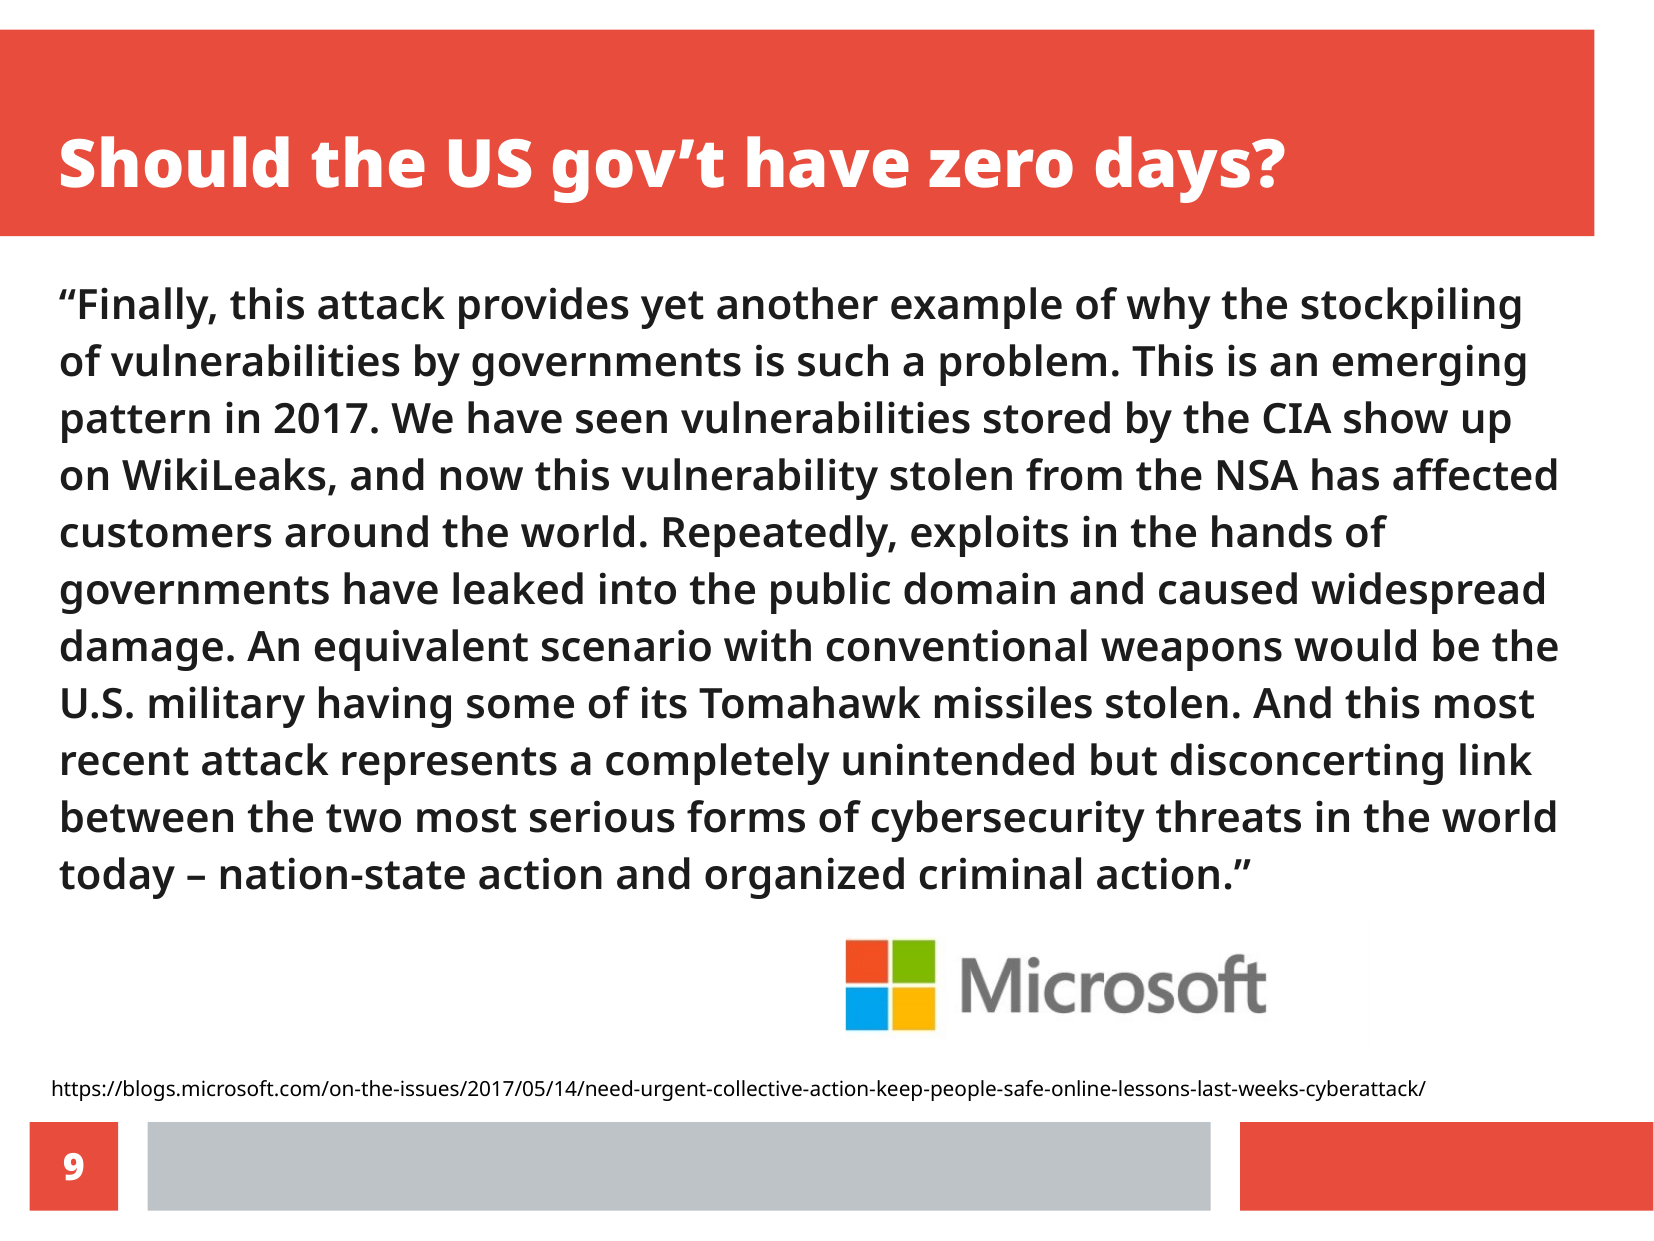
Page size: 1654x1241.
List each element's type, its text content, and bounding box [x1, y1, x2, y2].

text_box https://blogs.microsoft.com/on-the-issues/2017/05/14/need-urgent-collective-action-keep-people-safe-online-lessons-last-weeks-cyberattack/ [36, 1067, 1537, 1107]
list “Finally, this attack provides yet another example of why the stockpiling of vulnerabilities by governments is such a problem. This is an emerging pattern in 2017. We have seen vulnerabilities stored by the CIA show up on WikiLeaks, and now this vulnerability stolen from the NSA has affected customers around the world. Repeatedly, exploits in the hands of governments have leaked into the public domain and caused widespread damage. An equivalent scenario with conventional weapons would be the U.S. military having some of its Tomahawk missiles stolen. And this most recent attack represents a completely unintended but disconcerting link between the two most serious forms of cybersecurity threats in the world today – nation-state action and organized criminal action.” [59, 274, 1565, 1043]
picture [845, 920, 1371, 1050]
title Should the US gov’t have zero days? [59, 59, 1595, 207]
